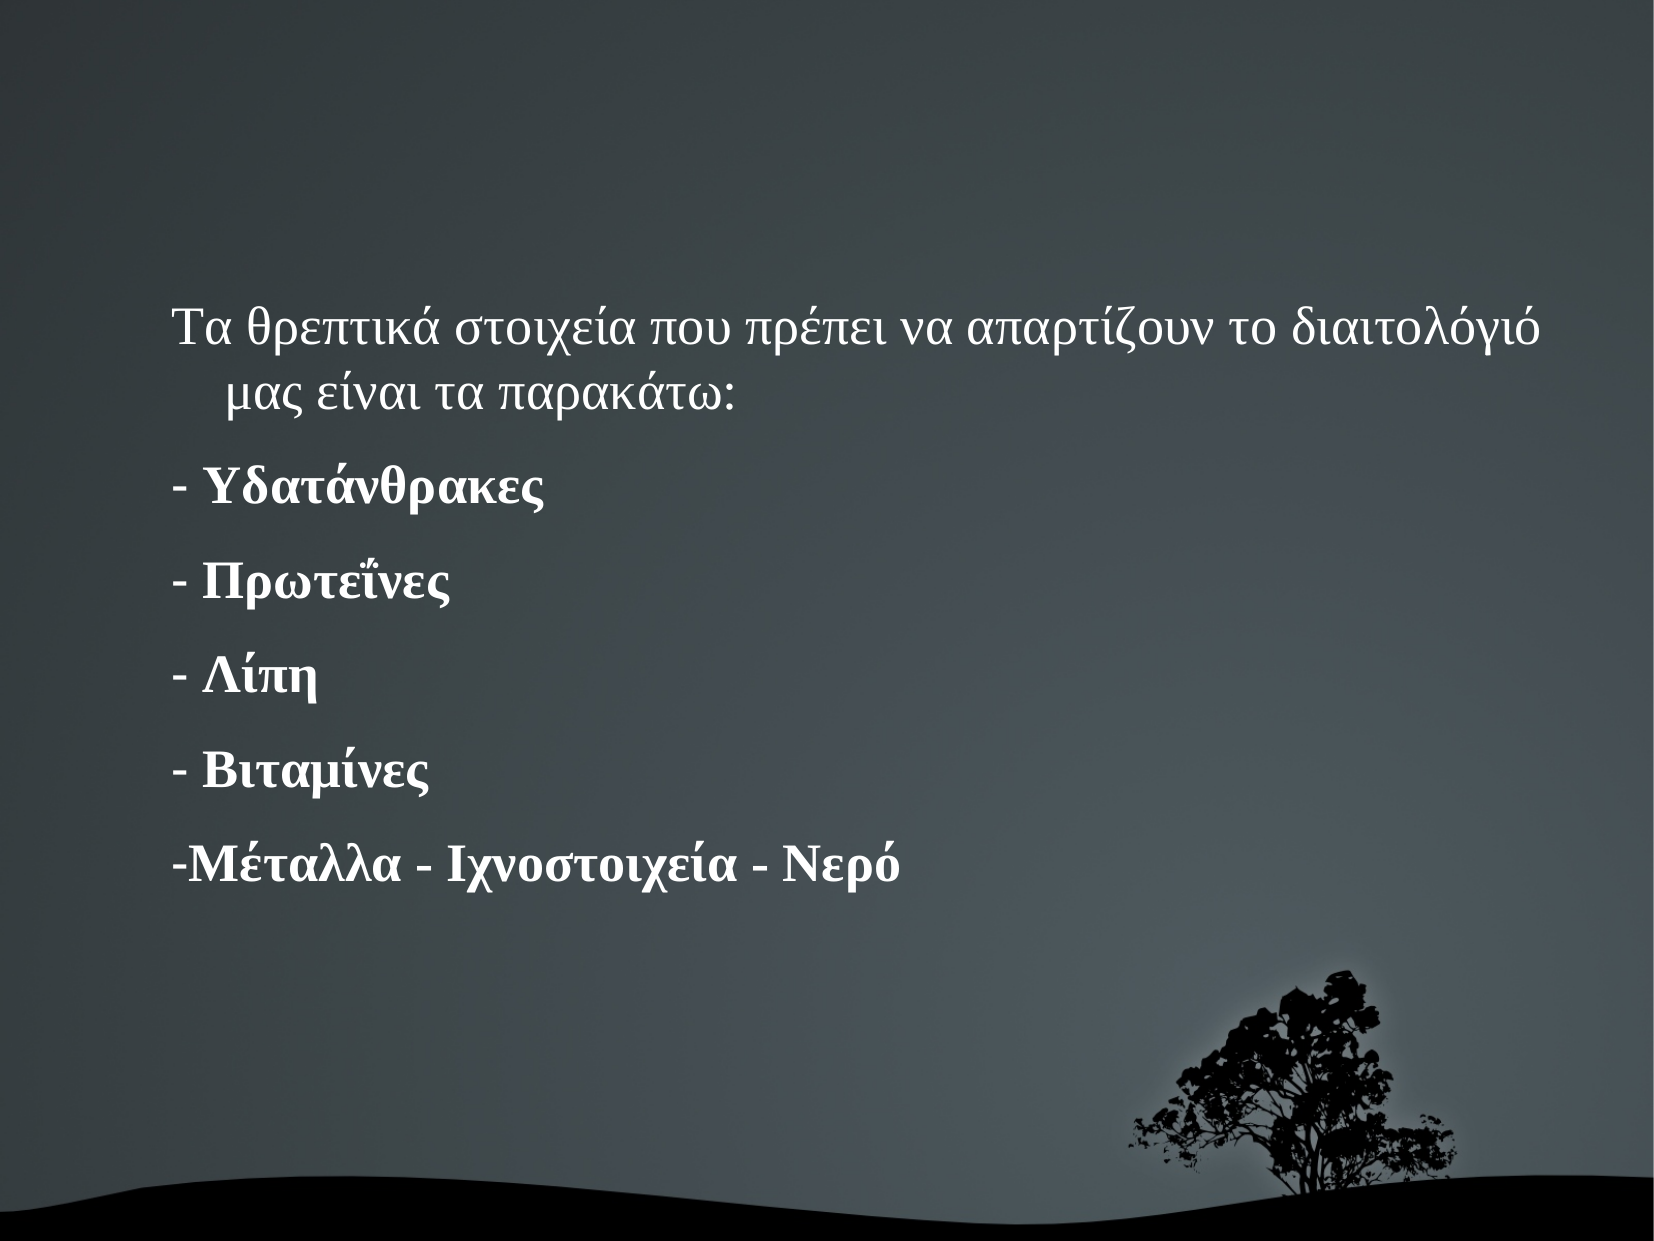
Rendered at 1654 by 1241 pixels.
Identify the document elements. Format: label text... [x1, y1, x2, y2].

list Τα θρεπτικά στοιχεία που πρέπει να απαρτίζουν το διαιτολόγιό μας είναι τα παρακάτω: - Υδατάνθρακες - Πρωτεΐνες - Λίπη - Βιταμίνες -Μέταλλα - Ιχνοστοιχεία - Νερό [82, 290, 1571, 897]
picture [0, 0, 1654, 1241]
